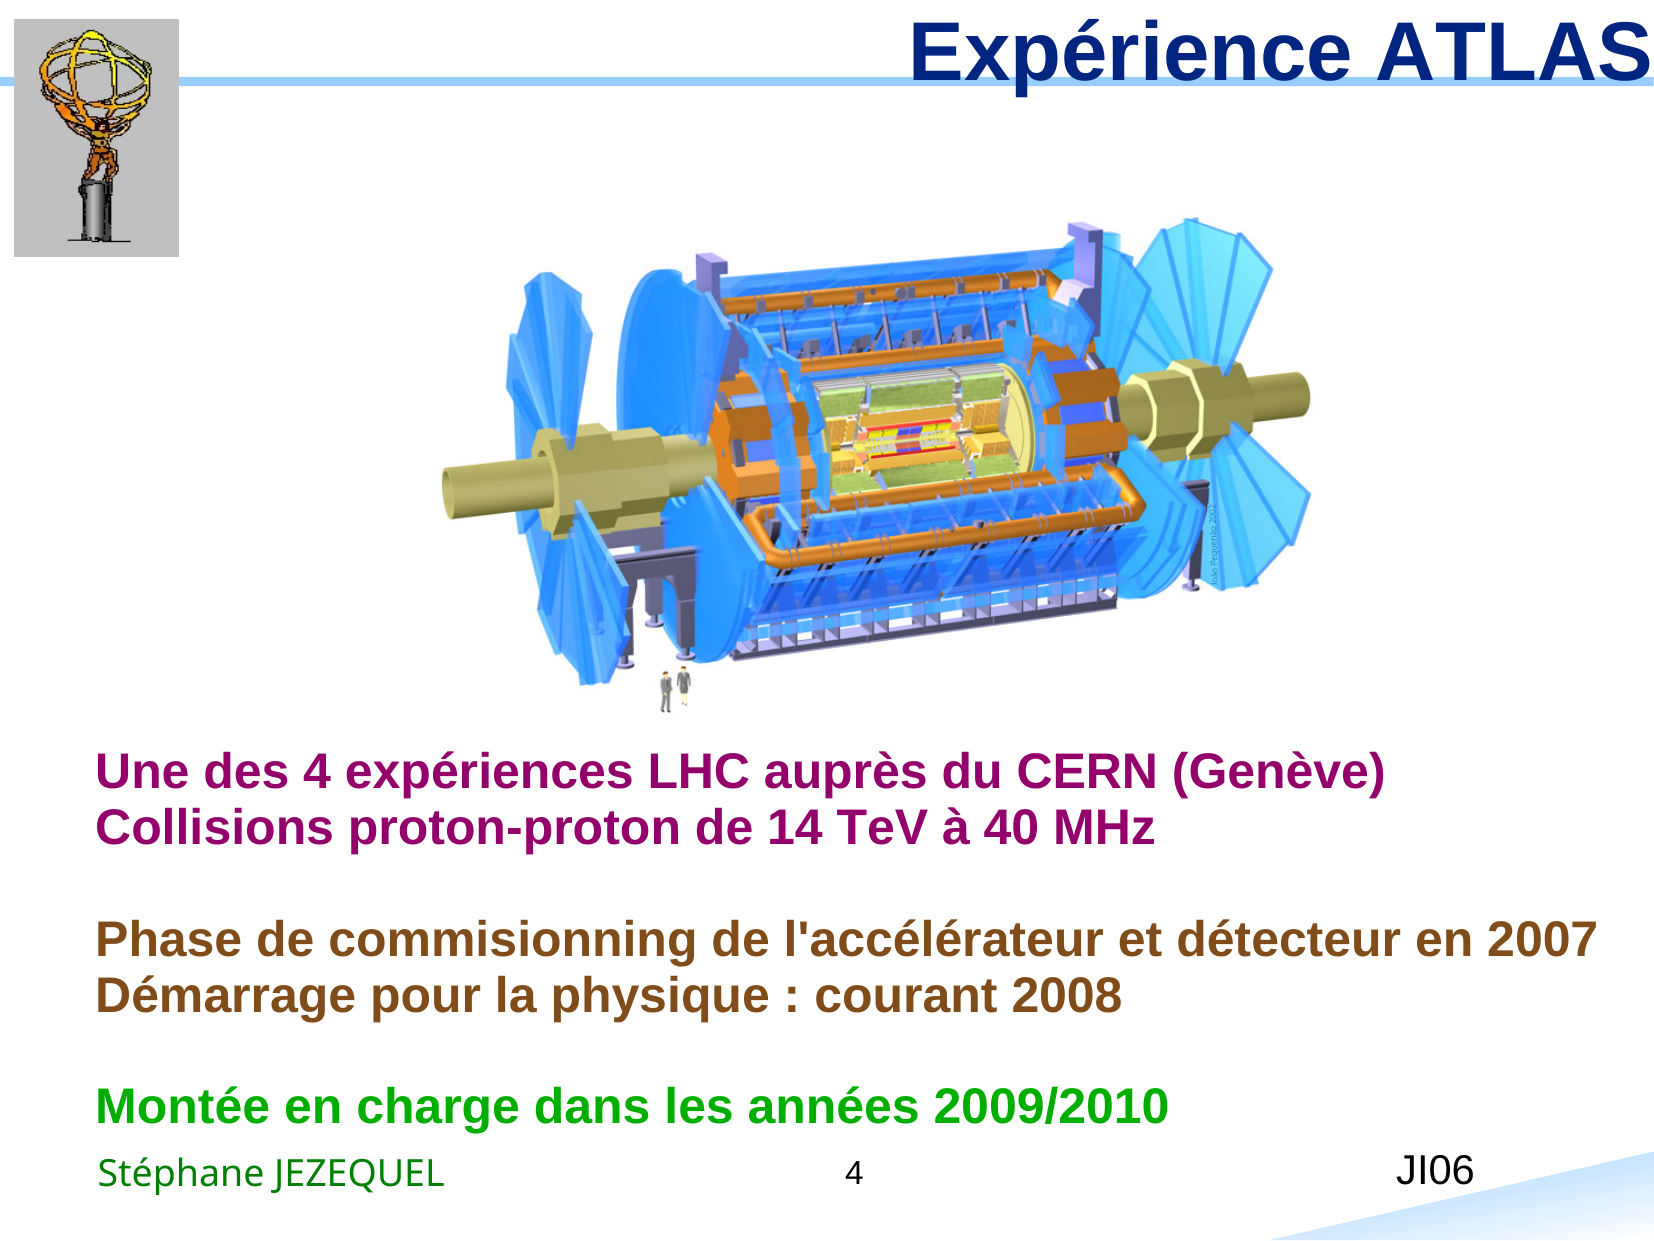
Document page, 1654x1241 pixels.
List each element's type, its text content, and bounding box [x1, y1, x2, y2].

title Expérience ATLAS [85, 0, 1654, 104]
picture [14, 19, 179, 257]
picture [431, 98, 1318, 743]
text_box Une des 4 expériences LHC auprès du CERN (Genève) Collisions proton-proton de 14 TeV à 40 MHz Phase de commisionning de l'accélérateur et détecteur en 2007 Démarrage pour la physique : courant 2008 Montée en charge dans les années 2009/2010 [95, 743, 1600, 1141]
